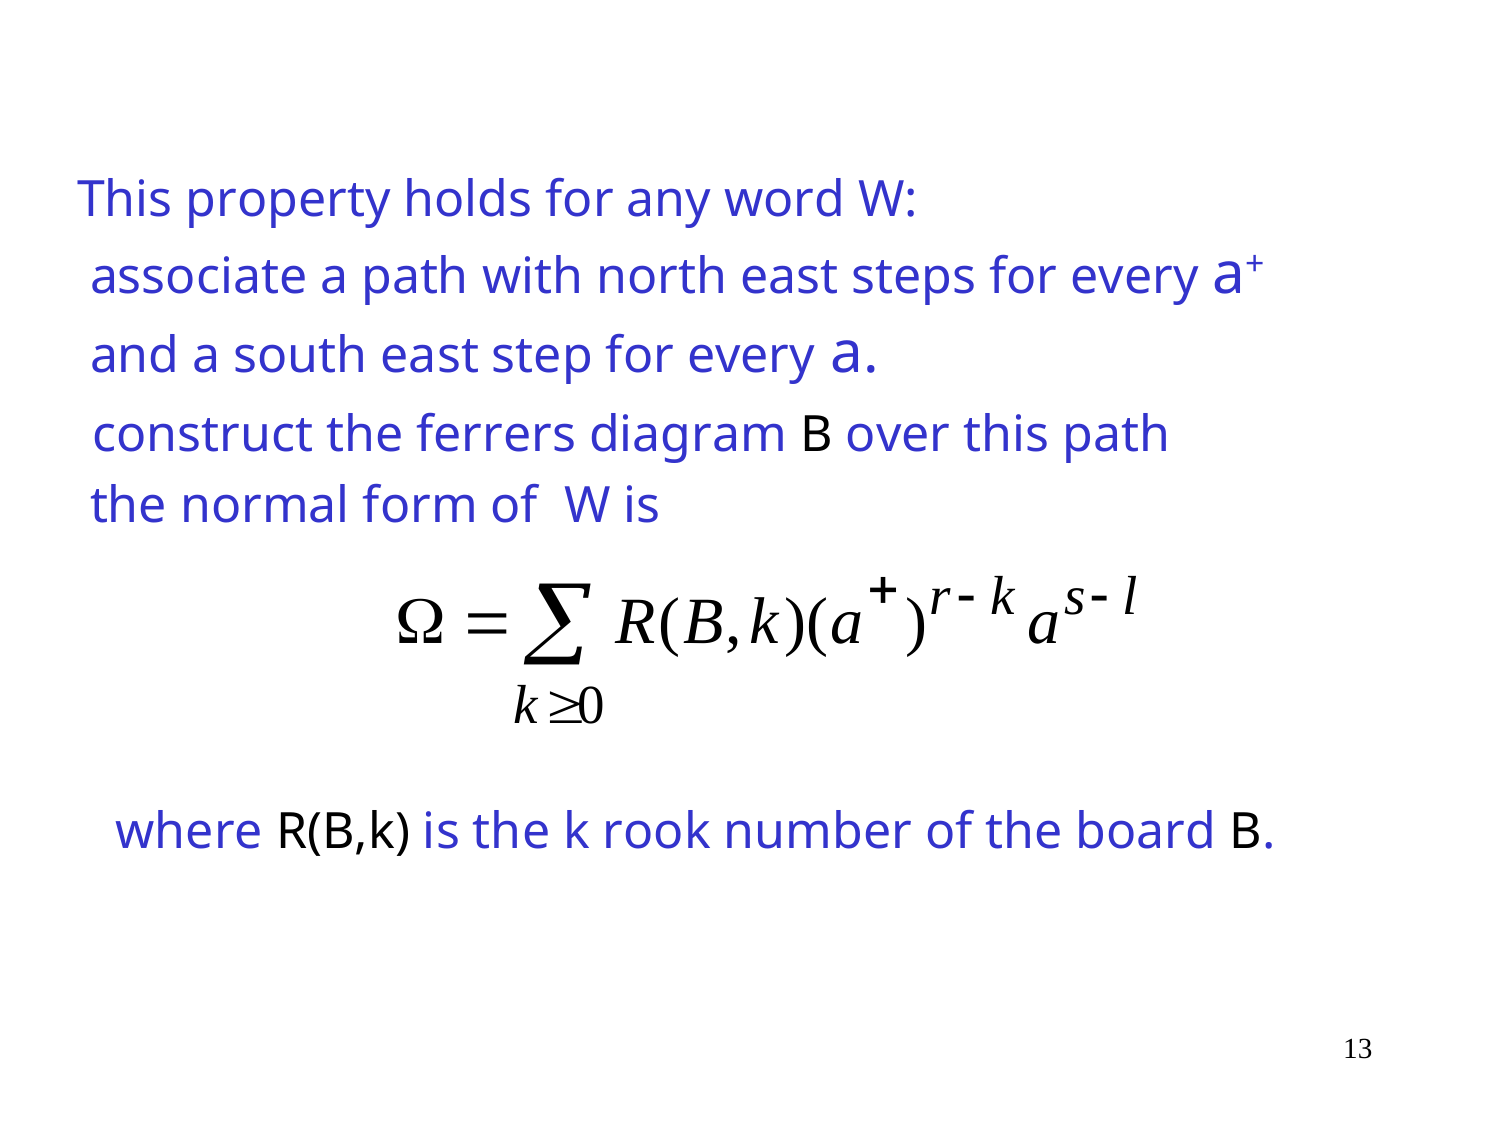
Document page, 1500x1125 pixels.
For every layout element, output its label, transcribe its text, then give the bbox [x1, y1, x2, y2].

text_box This property holds for any word W: associate a path with north east steps for every a+ and a south east step for every a. construct the ferrers diagram B over this path the normal form of W is [62, 154, 1295, 545]
chart [386, 550, 1153, 738]
text_box where R(B,k) is the k rook number of the board B. [100, 787, 1304, 872]
